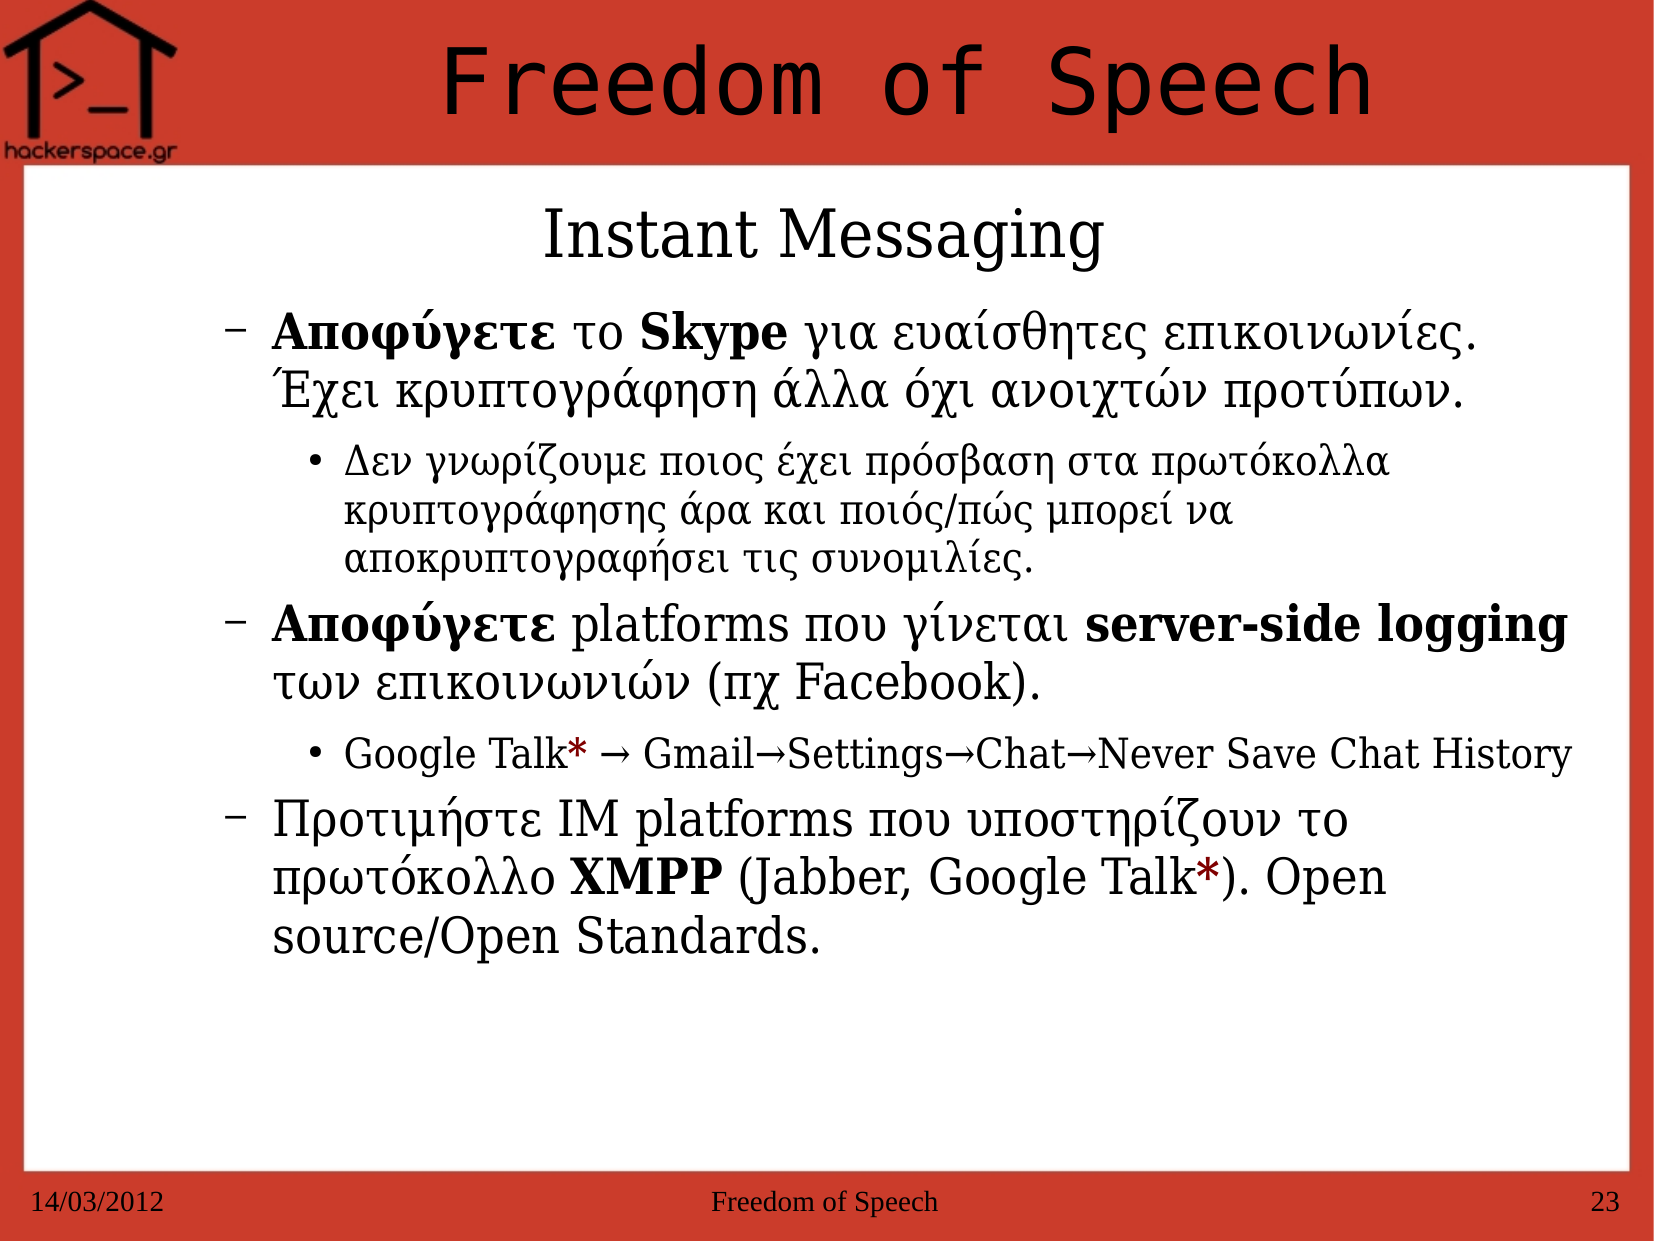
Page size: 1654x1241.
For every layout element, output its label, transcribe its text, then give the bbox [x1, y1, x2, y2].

title Freedom of Speech [195, 15, 1621, 151]
list Instant Messaging Αποφύγετε το Skype για ευαίσθητες επικοινωνίες. Έχει κρυπτογράφηση άλλα όχι ανοιχτών προτύπων. Δεν γνωρίζουμε ποιος έχει πρόσβαση στα πρωτόκολλα κρυπτογράφησης άρα και ποιός/πώς μπορεί να αποκρυπτογραφήσει τις συνομιλίες. Αποφύγετε platforms που γίνεται server-side logging των επικοινωνιών (πχ Facebook). Google Talk* → Gmail→Settings→Chat→Never Save Chat History Προτιμήστε IM platforms που υποστηρίζουν το πρωτόκολλο XMPP (Jabber, Google Talk*). Open source/Open Standards. [60, 195, 1591, 1141]
picture [0, 0, 1654, 1241]
